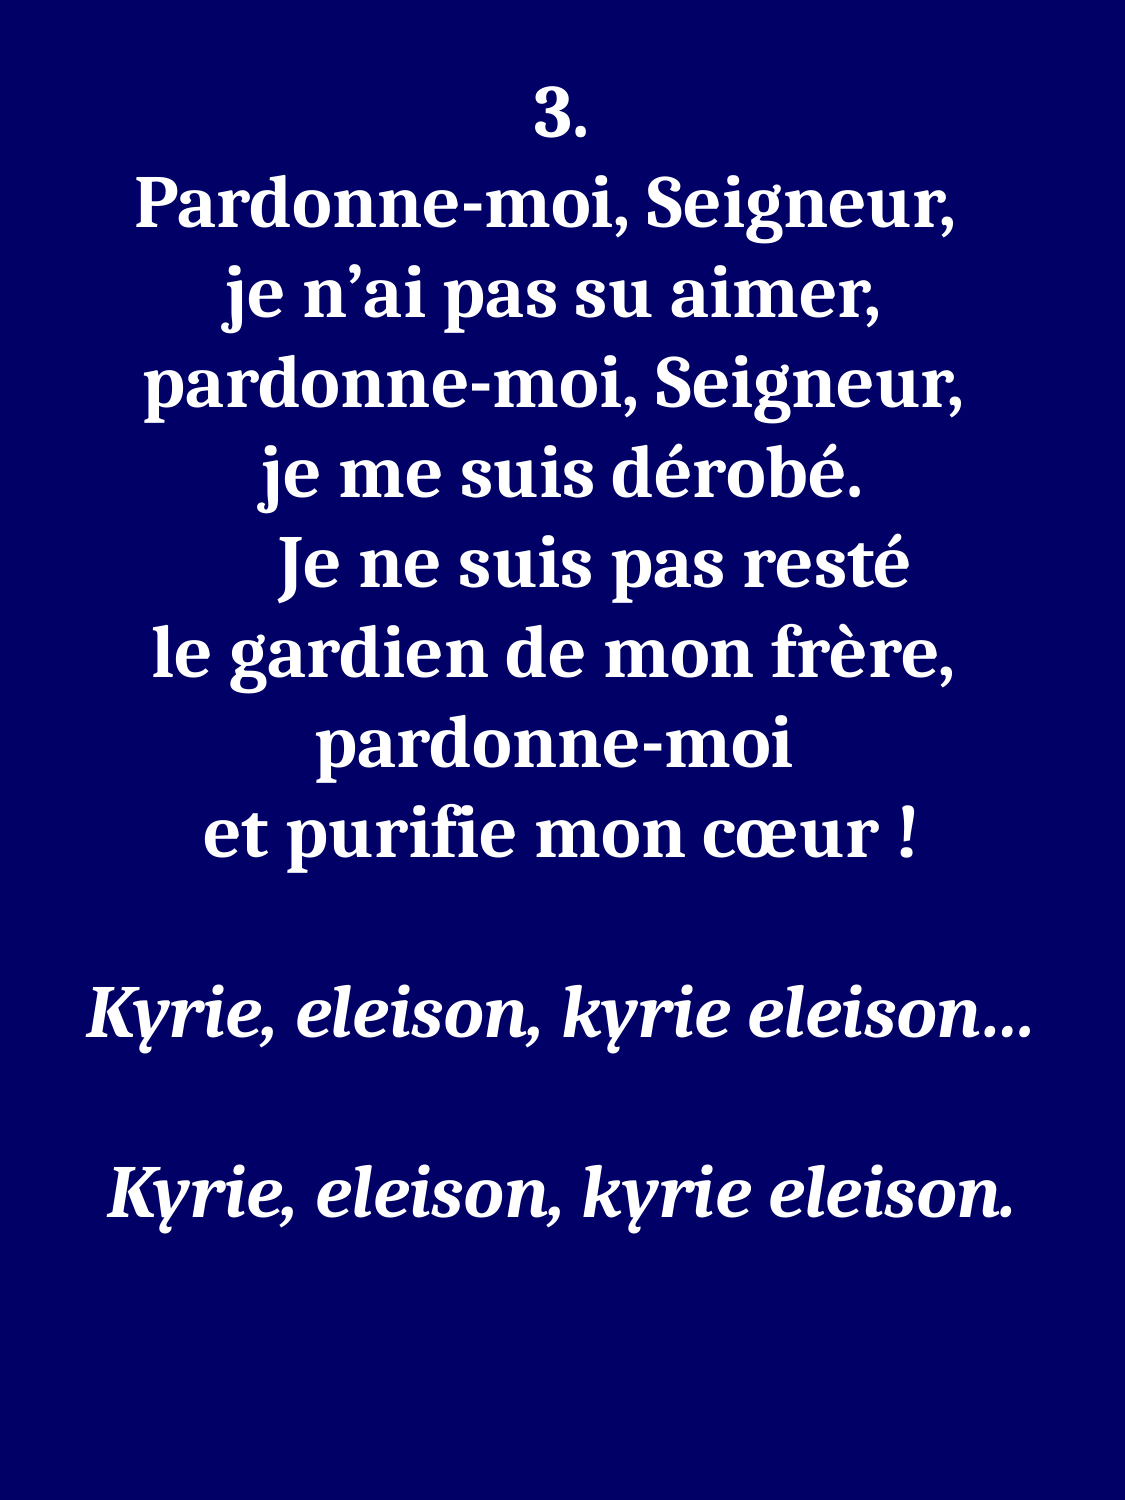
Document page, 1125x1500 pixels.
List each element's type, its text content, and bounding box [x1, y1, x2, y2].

text_box 3. Pardonne-moi, Seigneur, je n’ai pas su aimer, pardonne-moi, Seigneur, je me suis dérobé. Je ne suis pas resté le gardien de mon frère, pardonne-moi et purifie mon cœur ! Kyrie, eleison, kyrie eleison… Kyrie, eleison, kyrie eleison. [0, 55, 1125, 1240]
